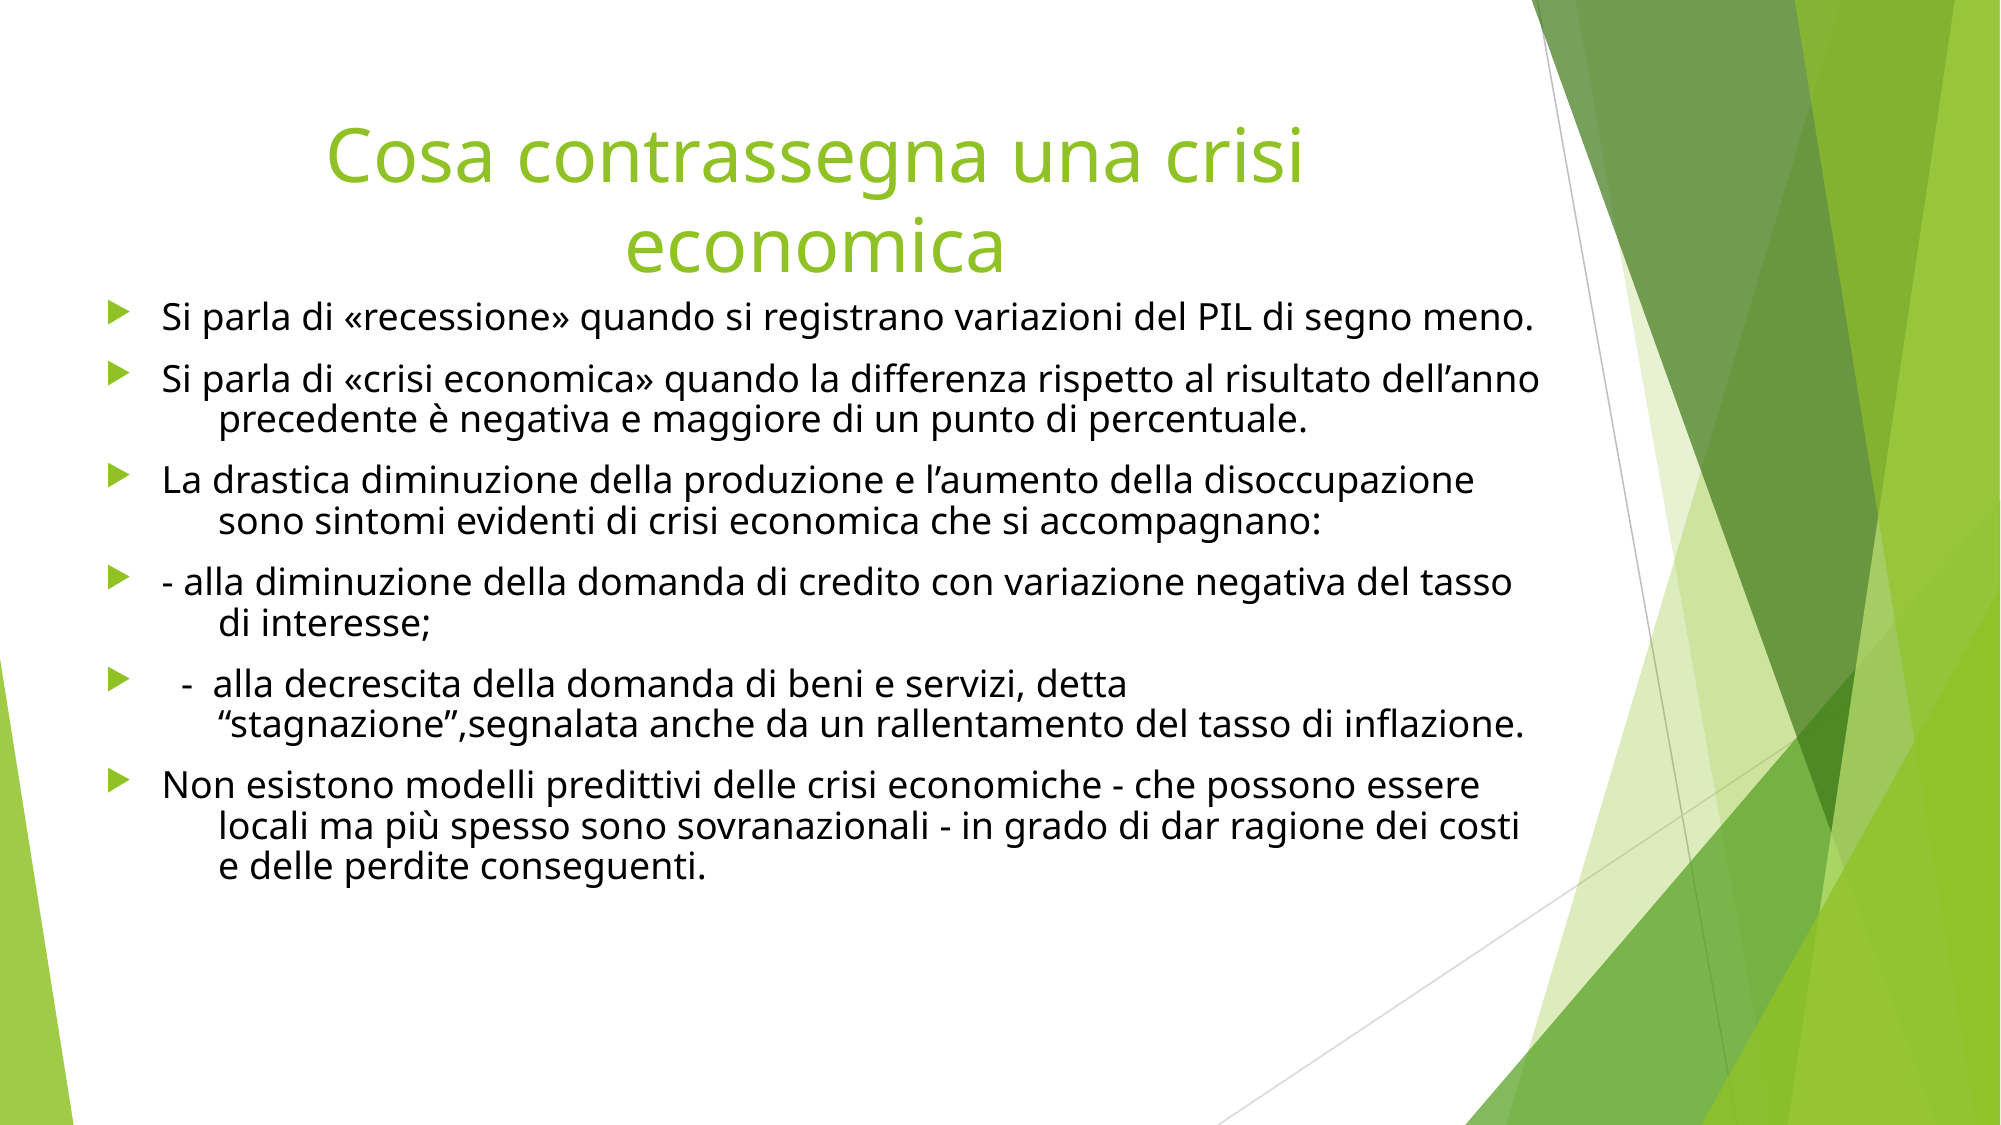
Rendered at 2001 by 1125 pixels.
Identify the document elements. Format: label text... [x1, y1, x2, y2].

title Cosa contrassegna una crisi economica [111, 99, 1522, 268]
list Si parla di «recessione» quando si registrano variazioni del PIL di segno meno. Si parla di «crisi economica» quando la differenza rispetto al risultato dell’anno precedente è negativa e maggiore di un punto di percentuale. La drastica diminuzione della produzione e l’aumento della disoccupazione sono sintomi evidenti di crisi economica che si accompagnano: - alla diminuzione della domanda di credito con variazione negativa del tasso di interesse; - alla decrescita della domanda di beni e servizi, detta “stagnazione”,segnalata anche da un rallentamento del tasso di inflazione. Non esistono modelli predittivi delle crisi economiche - che possono essere locali ma più spesso sono sovranazionali - in grado di dar ragione dei costi e delle perdite conseguenti. [90, 290, 1568, 928]
